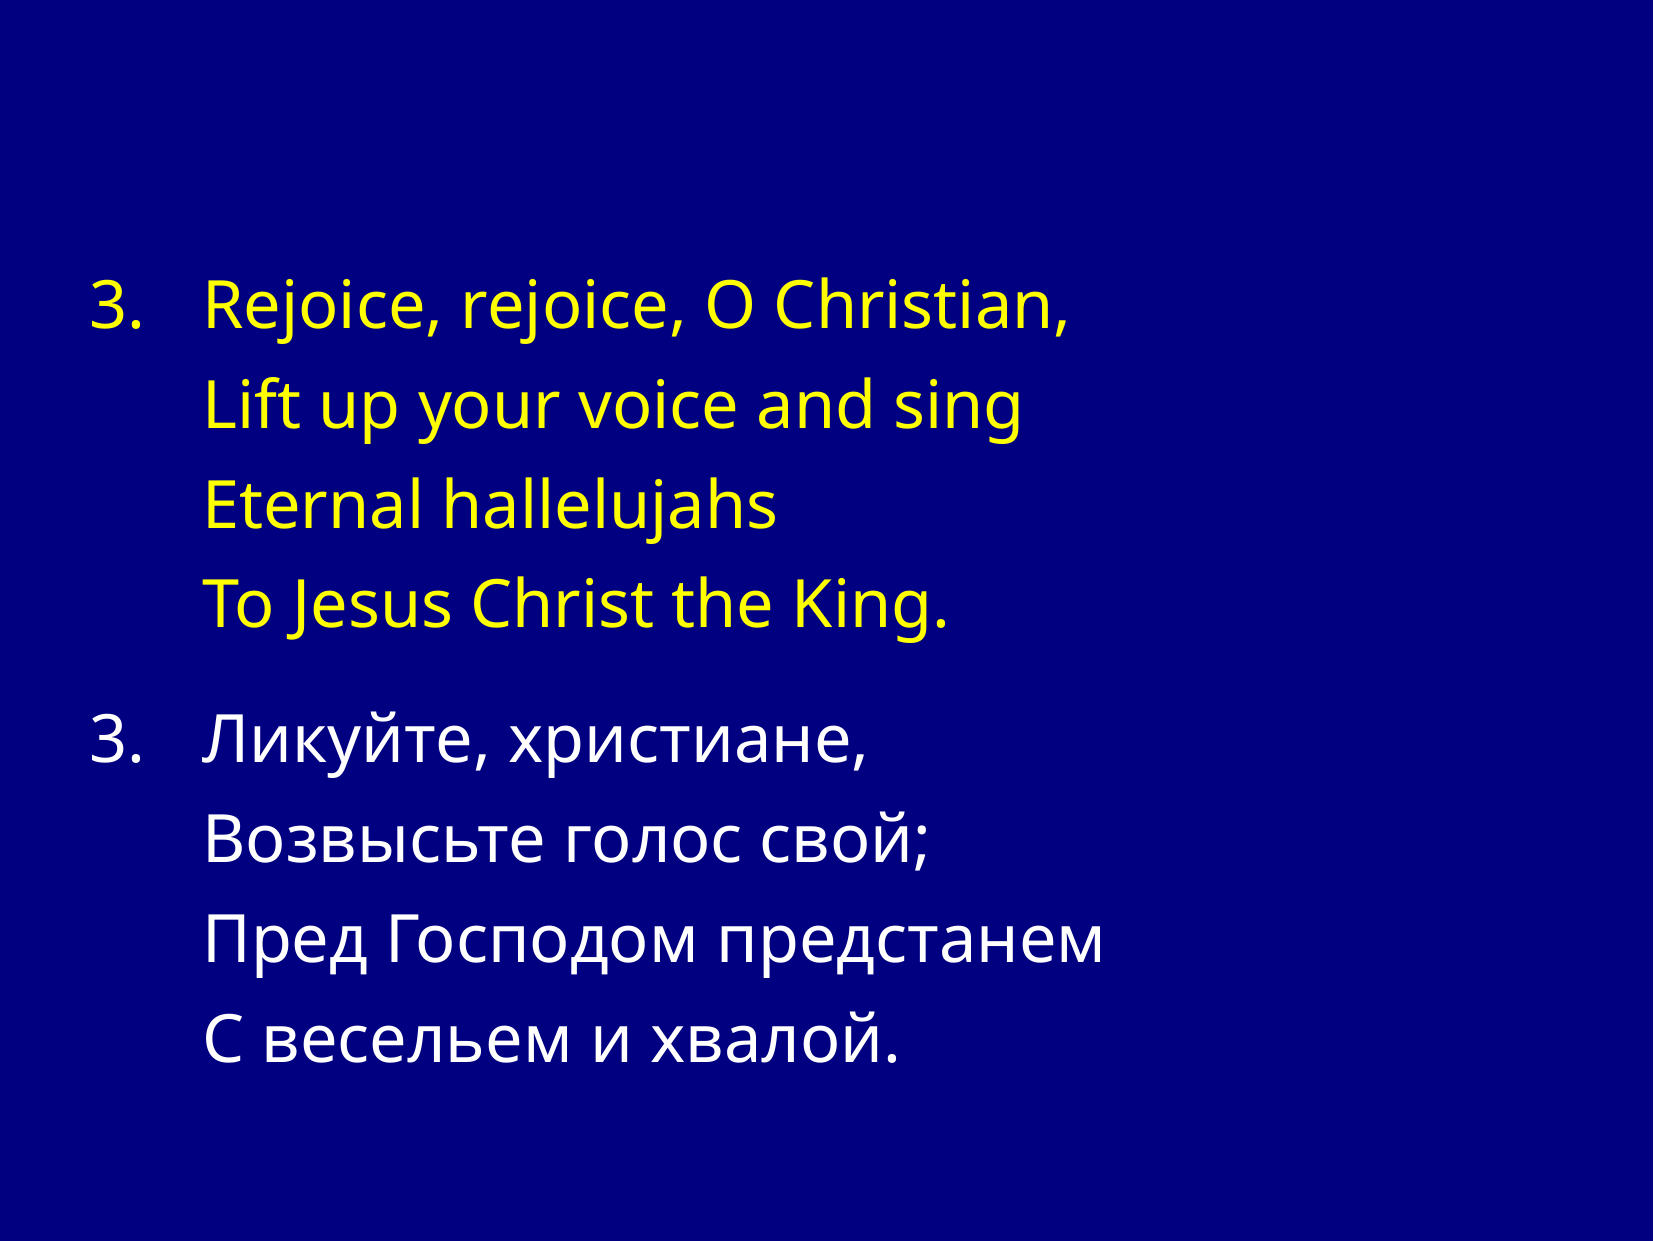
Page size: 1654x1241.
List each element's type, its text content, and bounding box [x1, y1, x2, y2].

text_box 3. Ликуйте, христиане, Возвысьте голос свой; Пред Господом предстанем С весельем и хвалой. [75, 675, 1576, 1163]
text_box 3. Rejoice, rejoice, O Christian, Lift up your voice and sing Eternal hallelujahs To Jesus Christ the King. [75, 150, 1576, 638]
